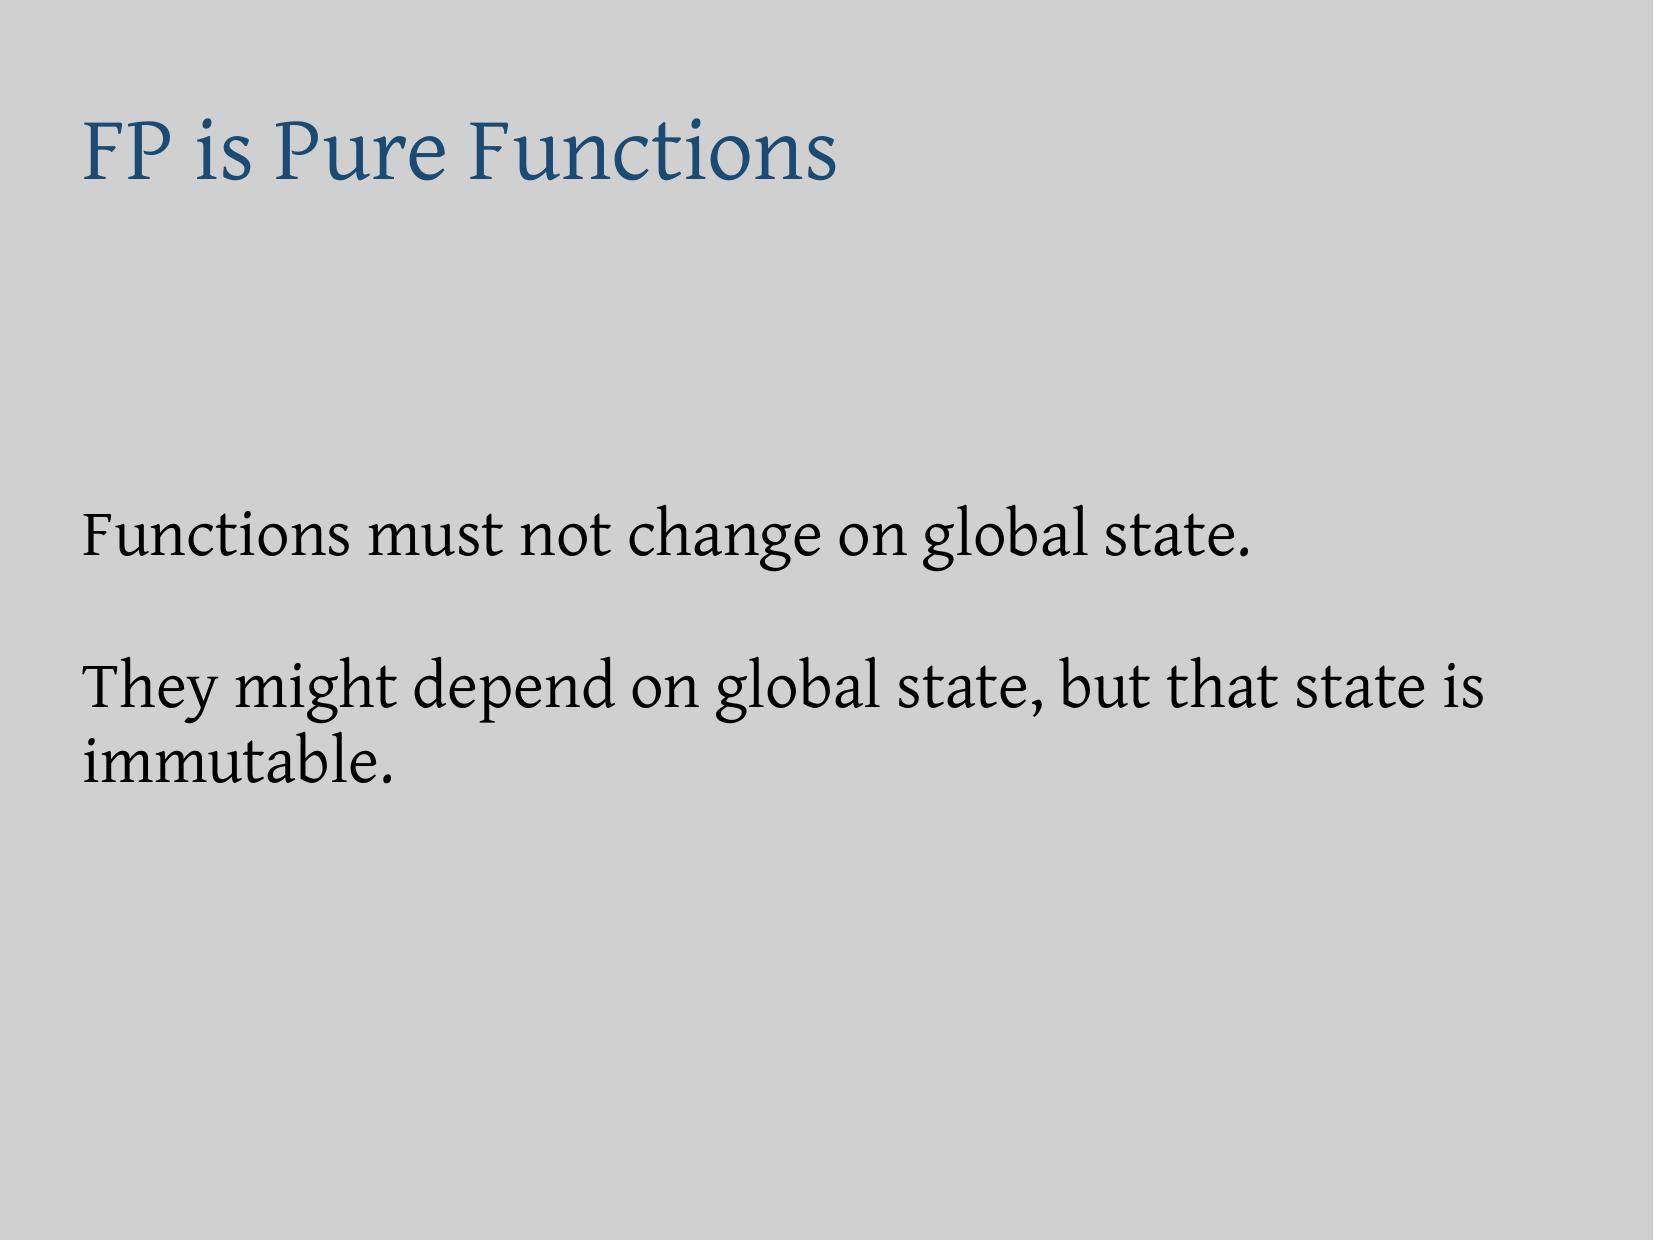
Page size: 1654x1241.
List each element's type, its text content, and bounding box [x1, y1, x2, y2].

subtitle Functions must not change on global state. They might depend on global state, but that state is immutable. [82, 290, 1571, 1010]
title FP is Pure Functions [82, 49, 1571, 257]
